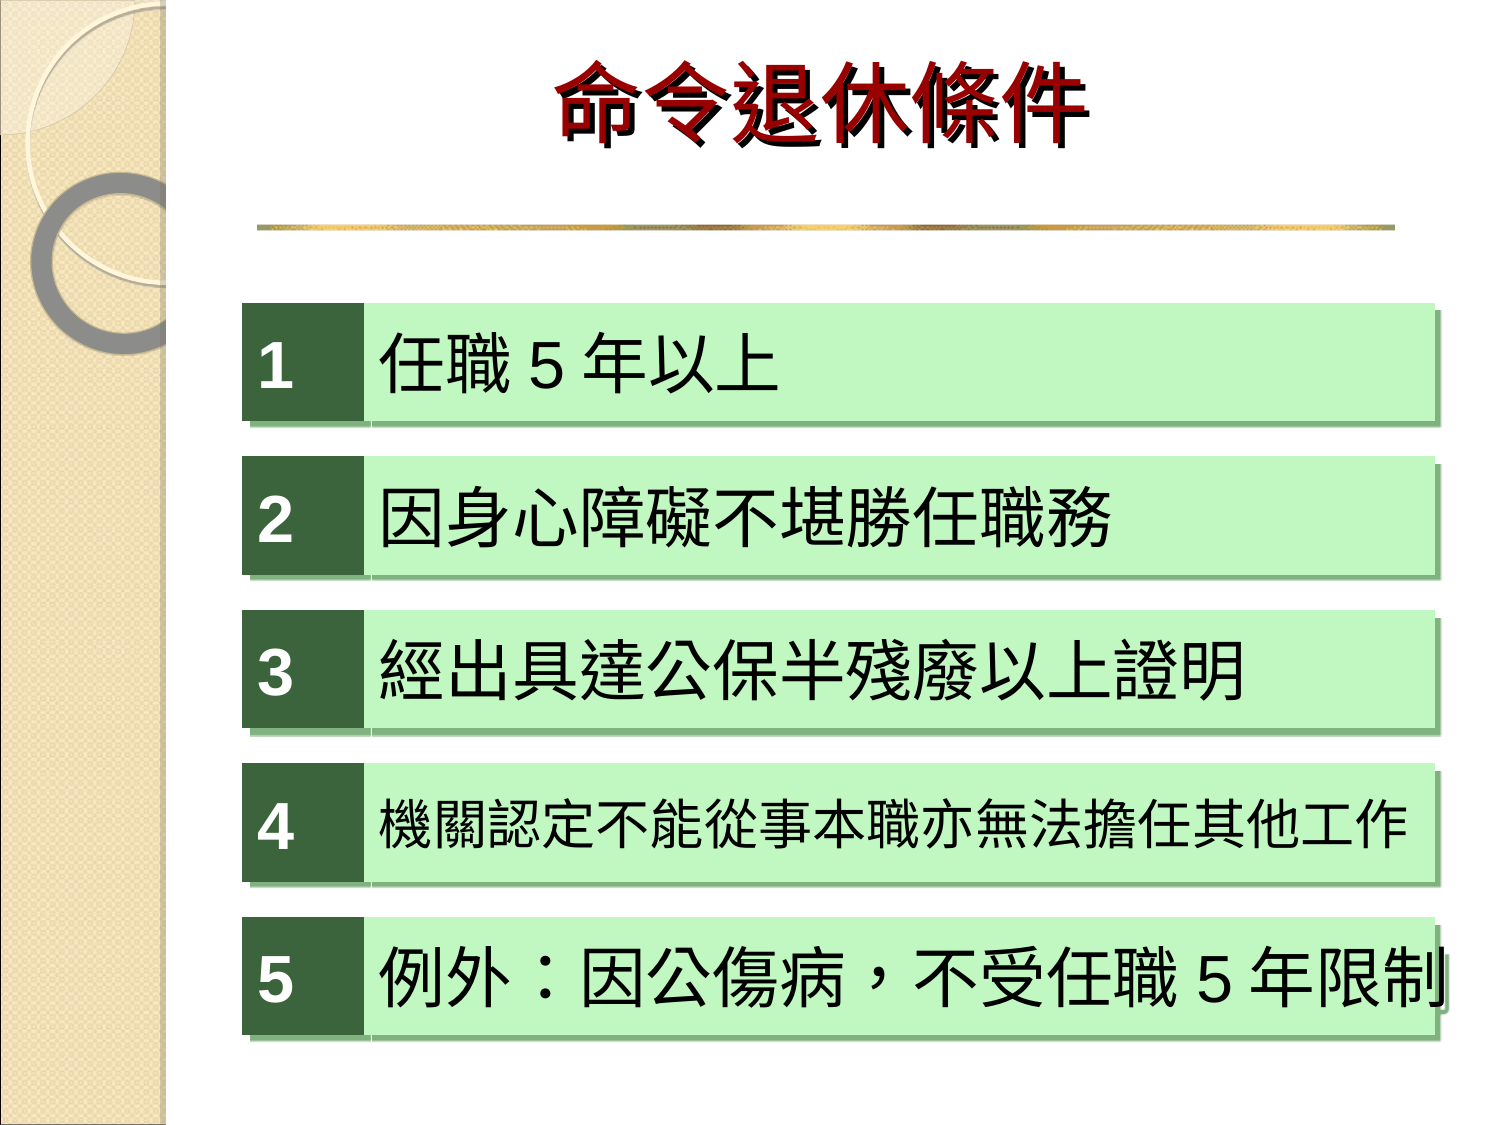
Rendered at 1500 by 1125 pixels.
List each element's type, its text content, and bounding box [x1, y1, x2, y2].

picture [257, 220, 1395, 240]
text_box 4 [242, 763, 364, 882]
text_box 2 [242, 456, 364, 575]
text_box 5 [242, 917, 364, 1035]
text_box 例外：因公傷病，不受任職5年限制 [364, 917, 1435, 1035]
title 命令退休條件 [199, 16, 1442, 185]
text_box 1 [242, 303, 364, 421]
text_box 任職5年以上 [364, 303, 1435, 421]
text_box 機關認定不能從事本職亦無法擔任其他工作 [364, 763, 1435, 882]
text_box 因身心障礙不堪勝任職務 [364, 456, 1435, 575]
text_box 經出具達公保半殘廢以上證明 [364, 610, 1435, 728]
text_box 3 [242, 610, 364, 728]
